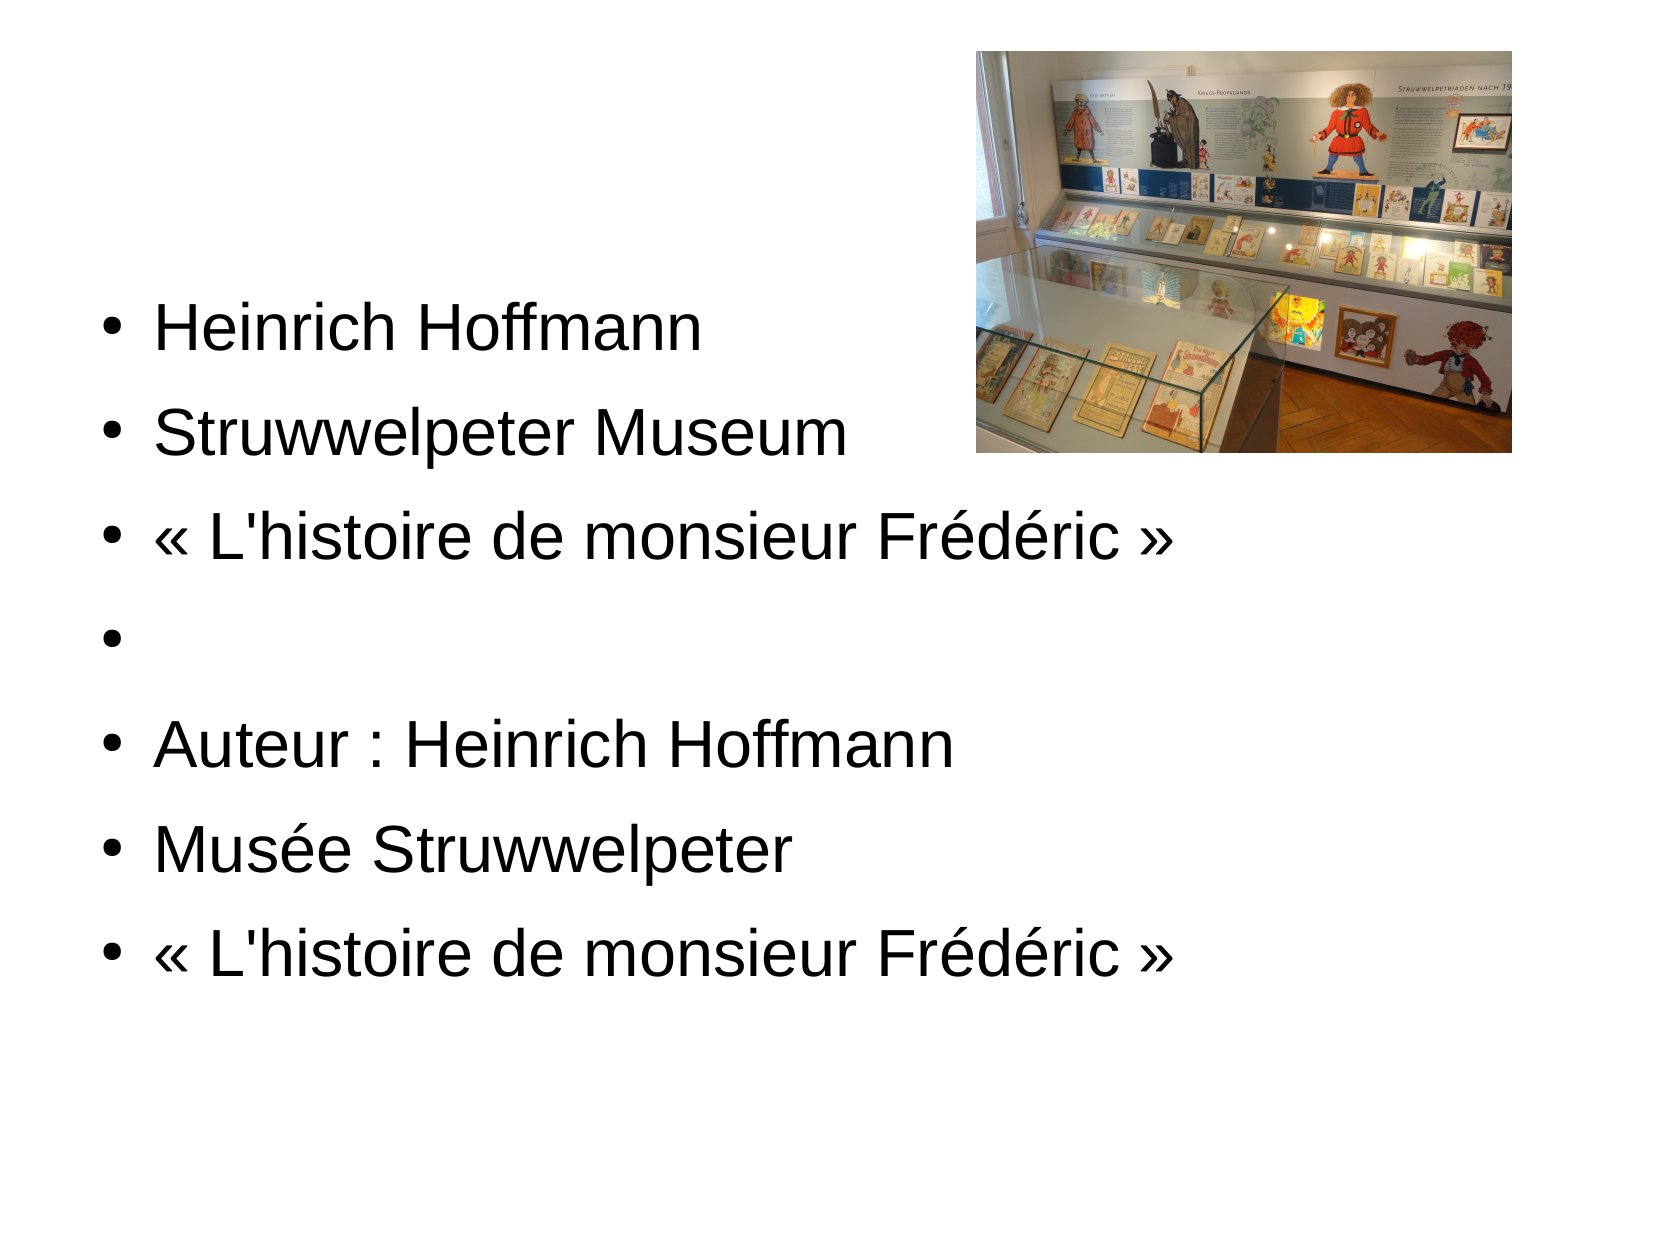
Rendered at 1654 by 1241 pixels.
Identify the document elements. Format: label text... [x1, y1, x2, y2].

list Heinrich Hoffmann Struwwelpeter Museum « L'histoire de monsieur Frédéric » Auteur : Heinrich Hoffmann Musée Struwwelpeter « L'histoire de monsieur Frédéric » [82, 290, 1571, 1010]
picture [976, 51, 1512, 454]
